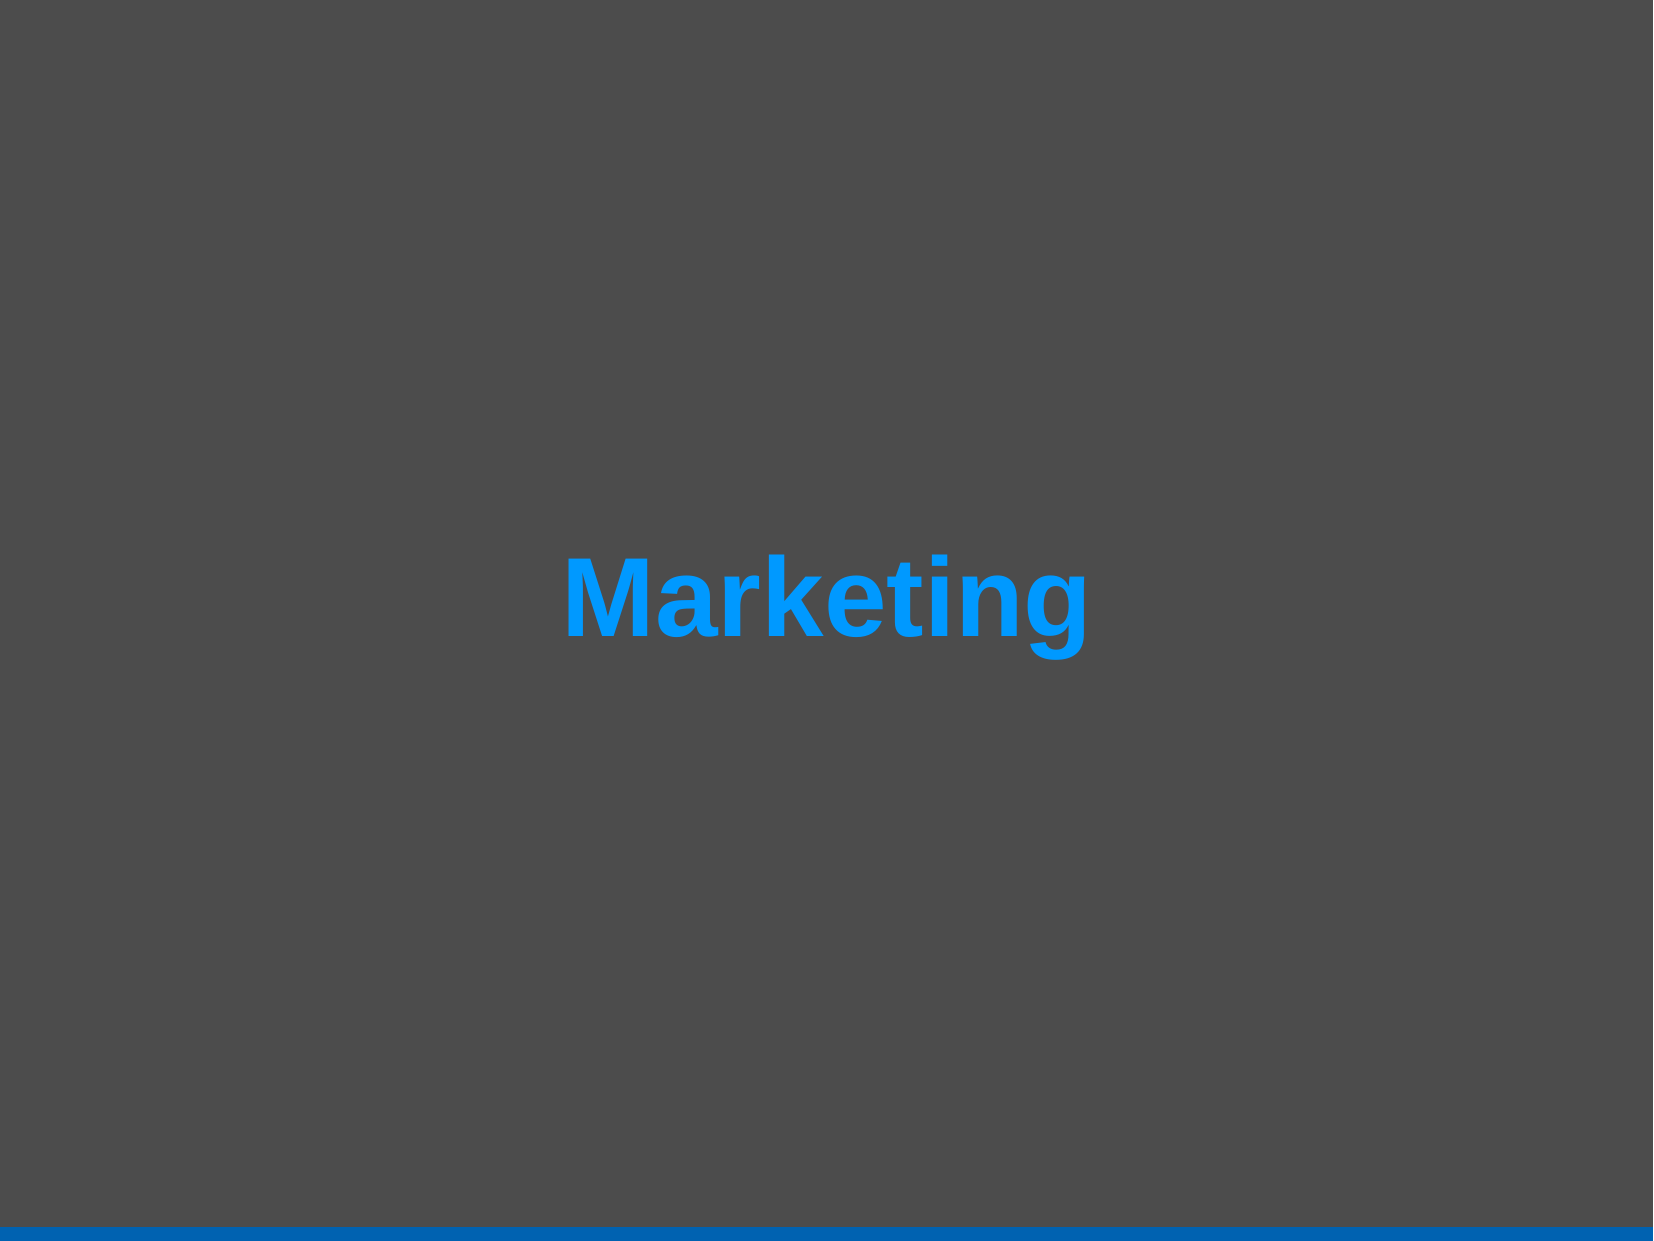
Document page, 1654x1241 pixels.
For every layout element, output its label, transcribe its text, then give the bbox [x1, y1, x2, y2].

title Marketing [121, 32, 1533, 1163]
